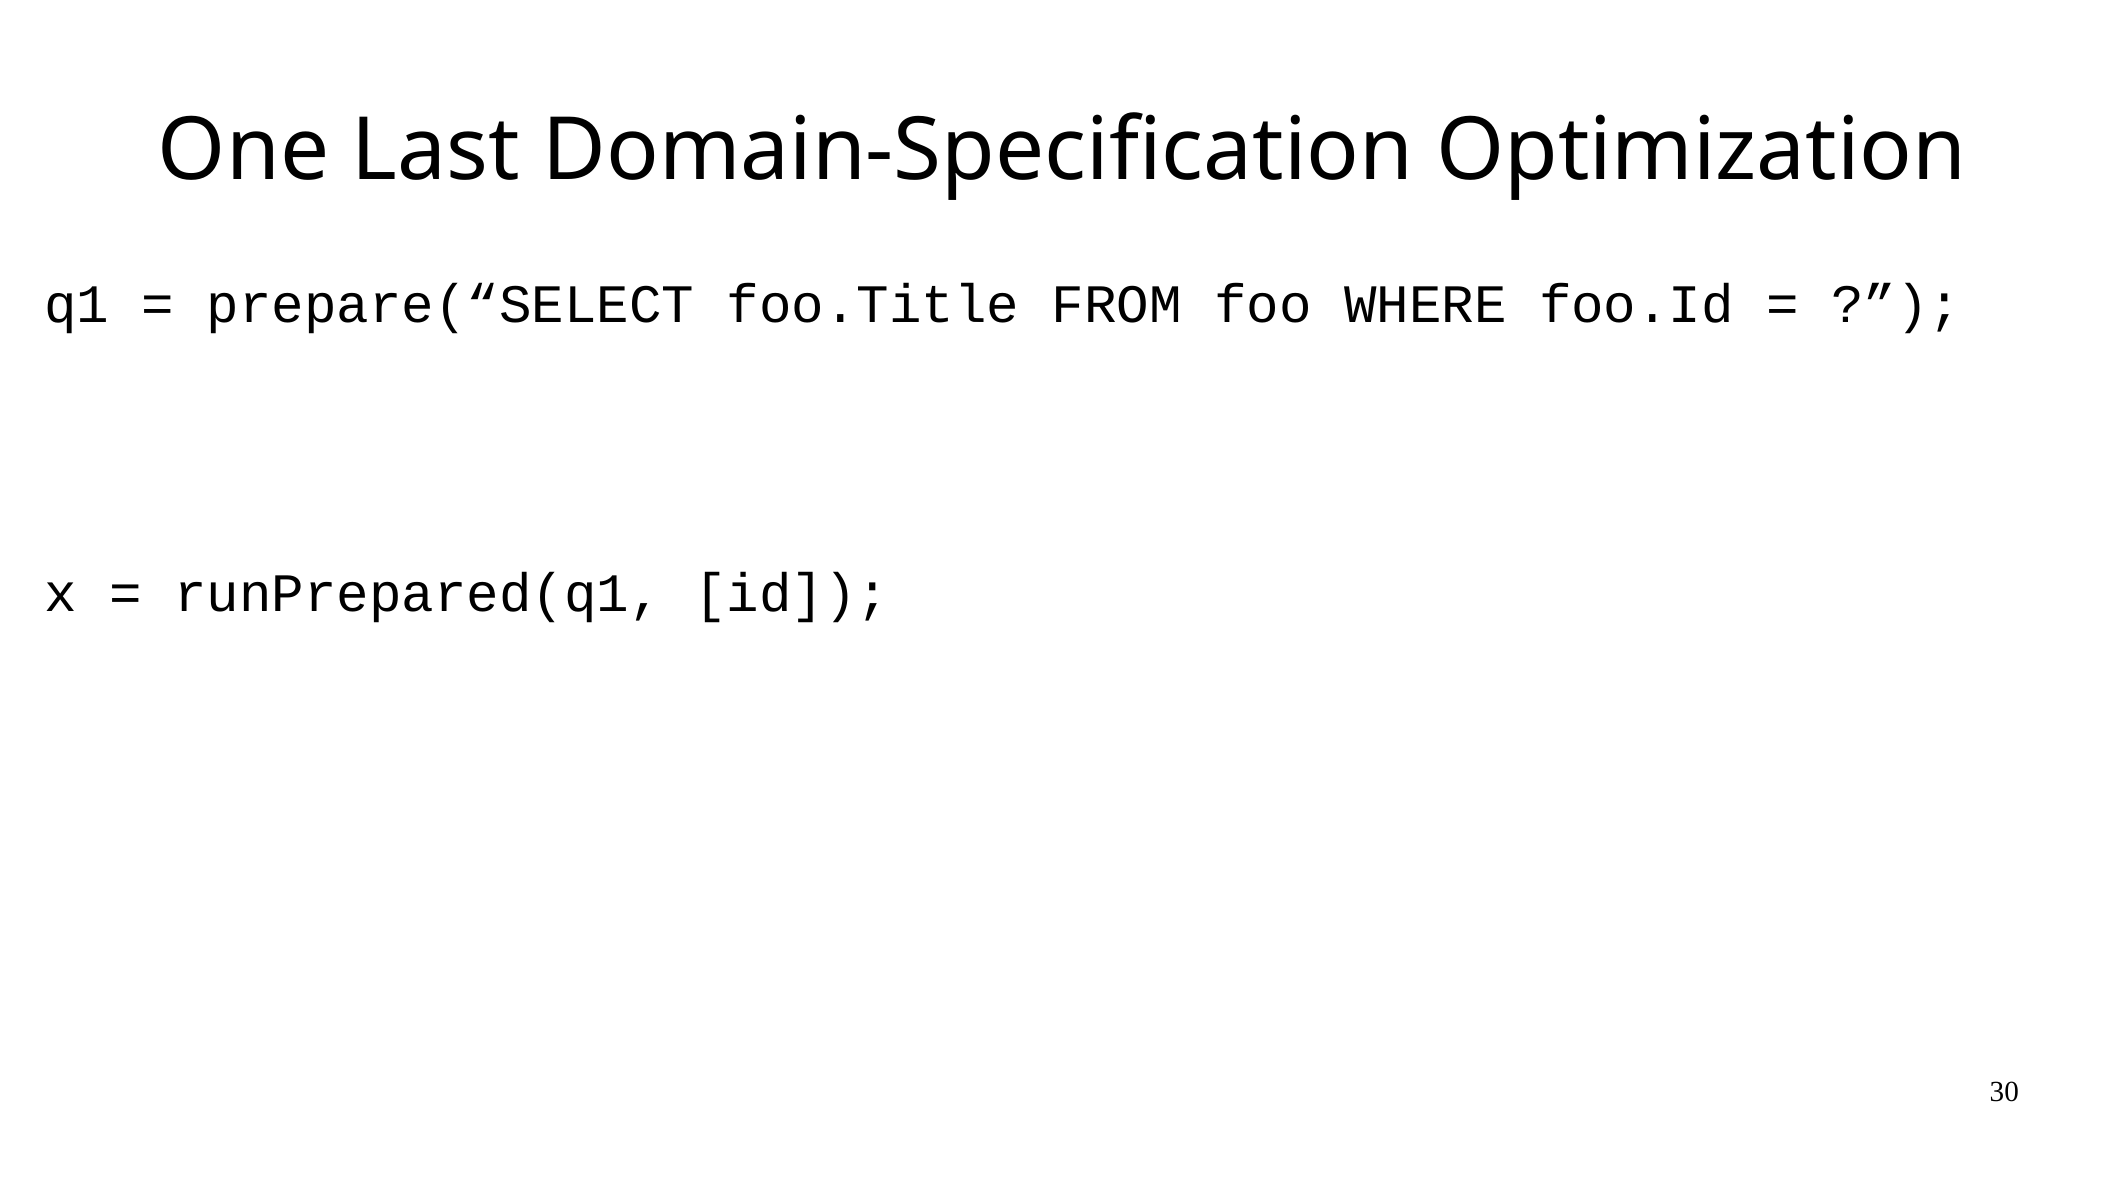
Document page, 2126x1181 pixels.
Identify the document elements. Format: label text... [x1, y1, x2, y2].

text_box q1 = prepare(“SELECT foo.Title FROM foo WHERE foo.Id = ?”); [29, 269, 2115, 347]
title One Last Domain-Specification Optimization [106, 47, 2020, 245]
text_box x = runPrepared(q1, [id]); [29, 559, 2115, 636]
